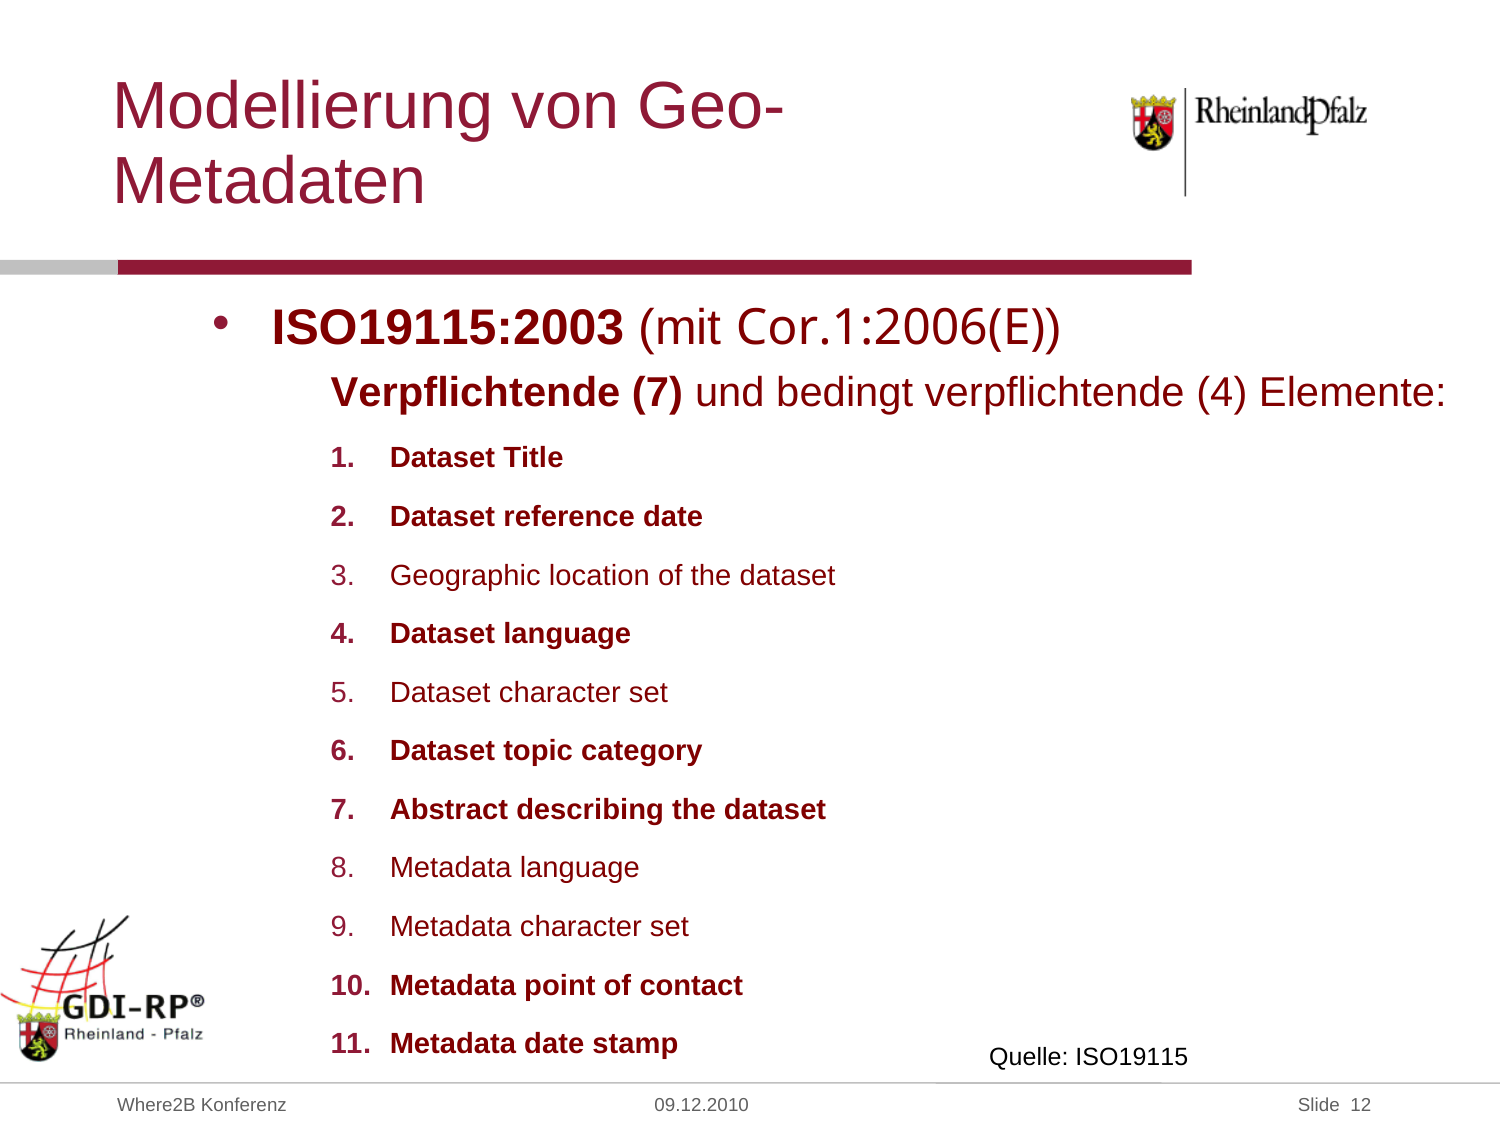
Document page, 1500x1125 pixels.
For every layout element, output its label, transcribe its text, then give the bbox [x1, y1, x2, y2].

picture [0, 915, 207, 1063]
text_box Quelle: ISO19115 [974, 1033, 1204, 1079]
list ISO19115:2003 (mit Cor.1:2006(E)) Verpflichtende (7) und bedingt verpflichtende (4) Elemente: Dataset Title Dataset reference date Geographic location of the dataset Dataset language Dataset character set Dataset topic category Abstract describing the dataset Metadata language Metadata character set Metadata point of contact Metadata date stamp [212, 295, 1477, 1115]
title Modellierung von Geo-Metadaten [112, 63, 1071, 224]
picture [1131, 88, 1447, 198]
